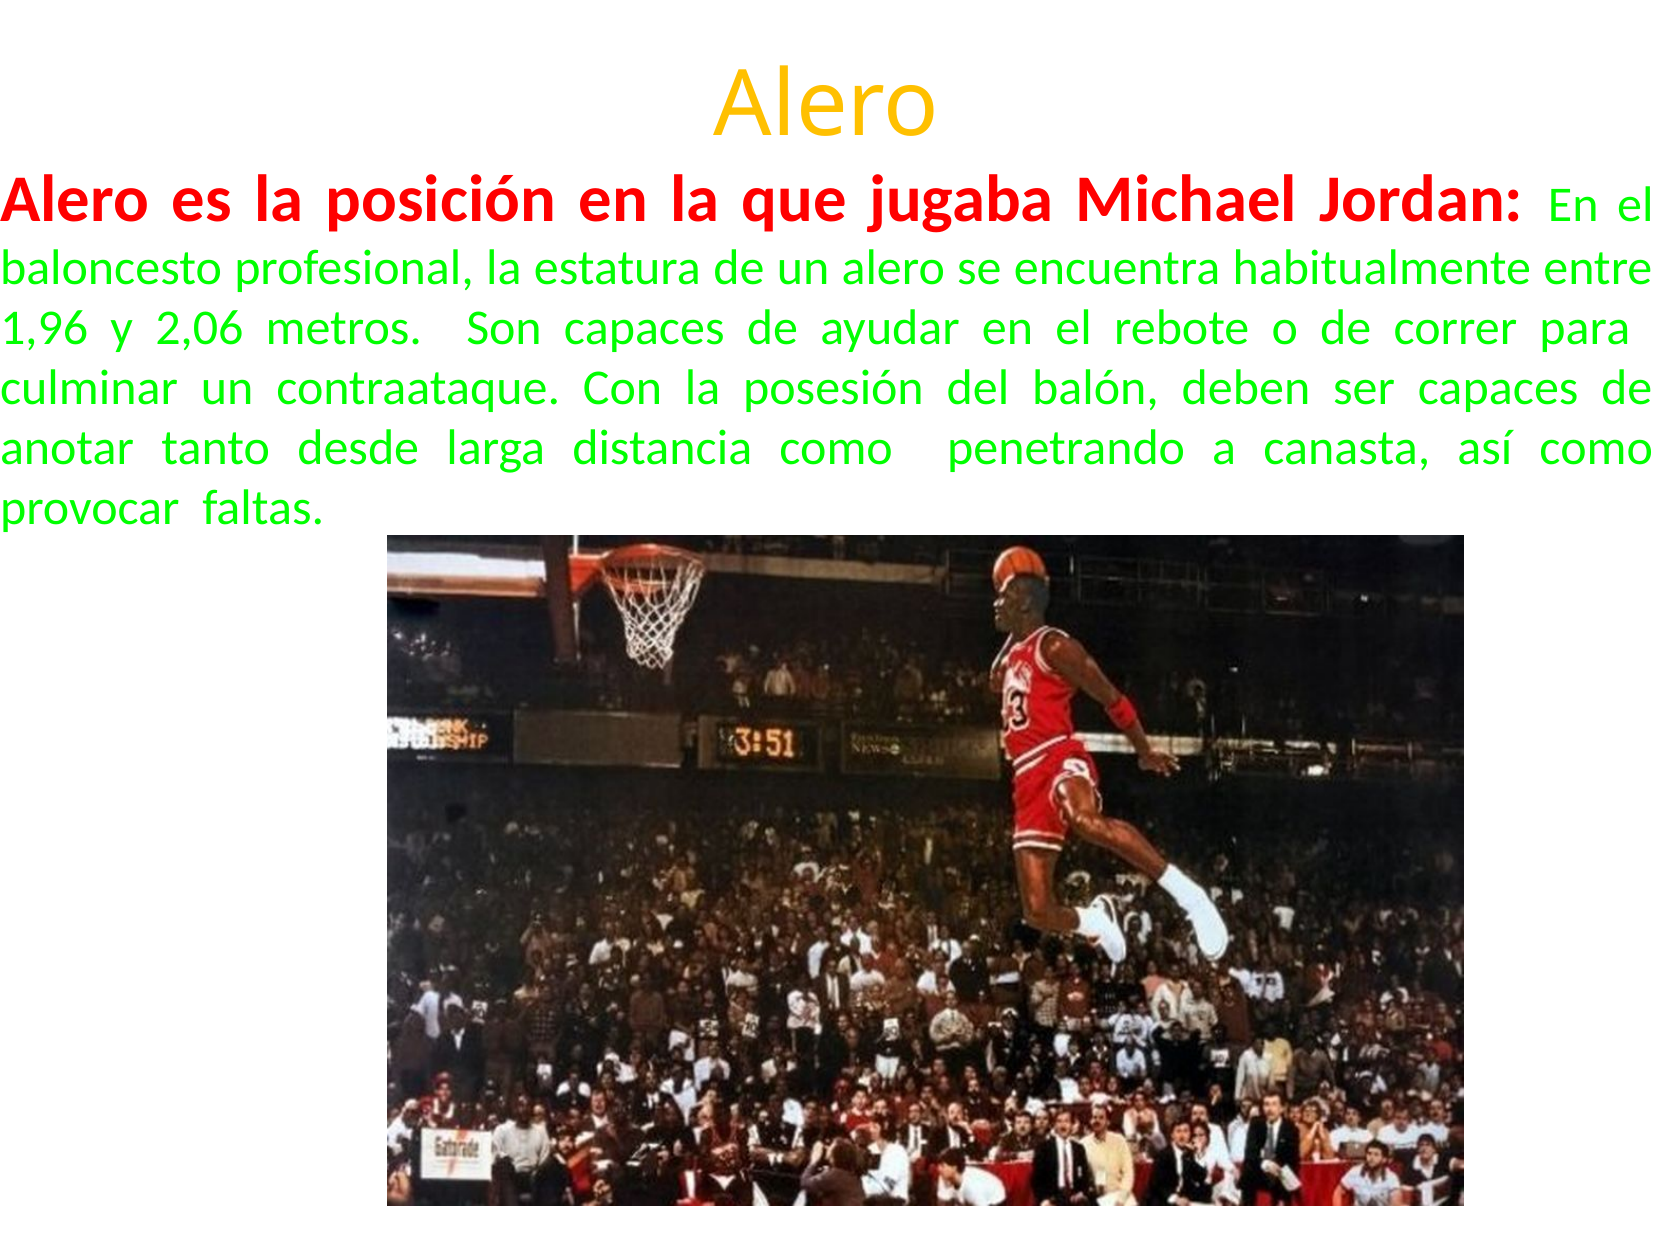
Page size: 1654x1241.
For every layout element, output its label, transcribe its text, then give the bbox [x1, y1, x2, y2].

list Alero es la posición en la que jugaba Michael Jordan: En el baloncesto profesional, la estatura de un alero se encuentra habitualmente entre 1,96 y 2,06 metros. Son capaces de ayudar en el rebote o de correr para culminar un contraataque. Con la posesión del balón, deben ser capaces de anotar tanto desde larga distancia como penetrando a canasta, así como provocar faltas. [0, 154, 1654, 536]
picture [387, 535, 1464, 1207]
title Alero [82, 43, 1571, 154]
